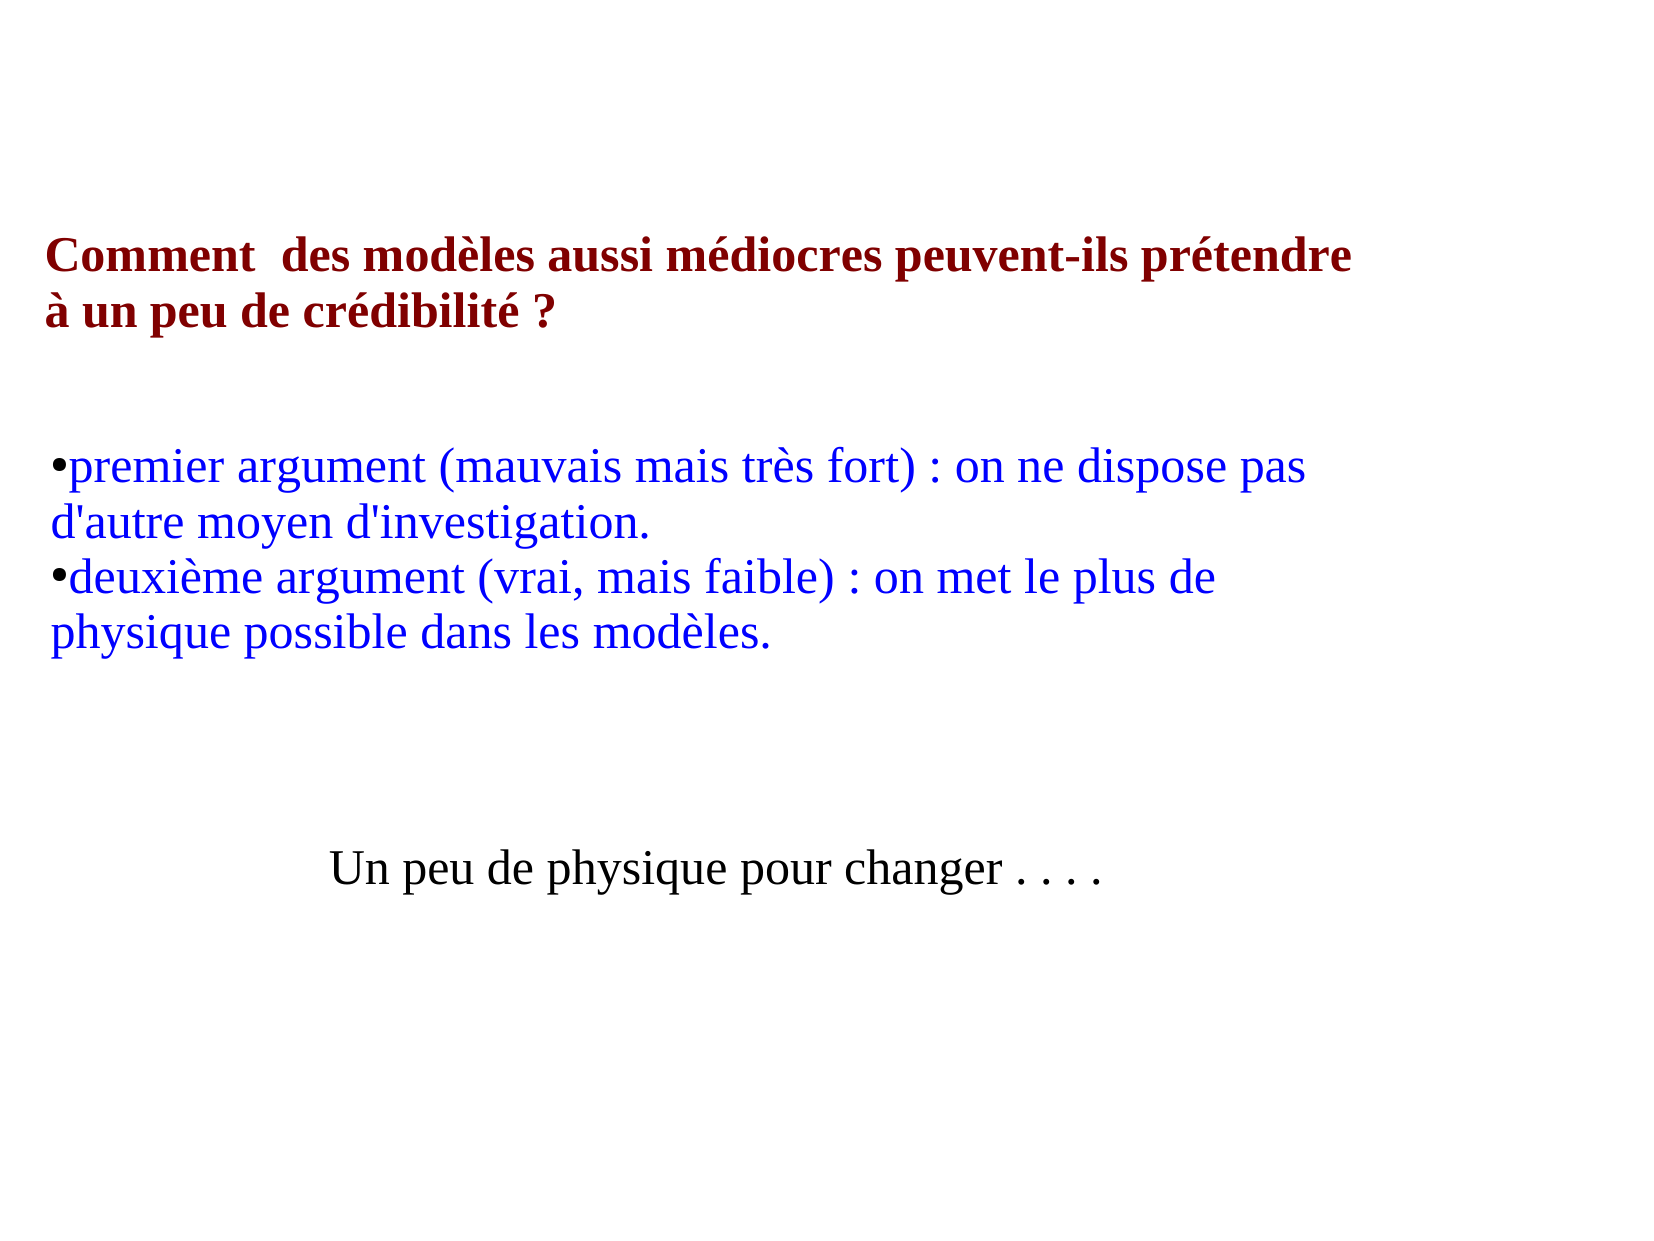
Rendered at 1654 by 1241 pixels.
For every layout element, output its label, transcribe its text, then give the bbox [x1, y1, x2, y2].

text_box Un peu de physique pour changer . . . . [328, 840, 1101, 896]
text_box premier argument (mauvais mais très fort) : on ne dispose pas d'autre moyen d'investigation. deuxième argument (vrai, mais faible) : on met le plus de physique possible dans les modèles. [50, 438, 1393, 715]
text_box Comment des modèles aussi médiocres peuvent-ils prétendre à un peu de crédibilité ? [44, 227, 1449, 338]
